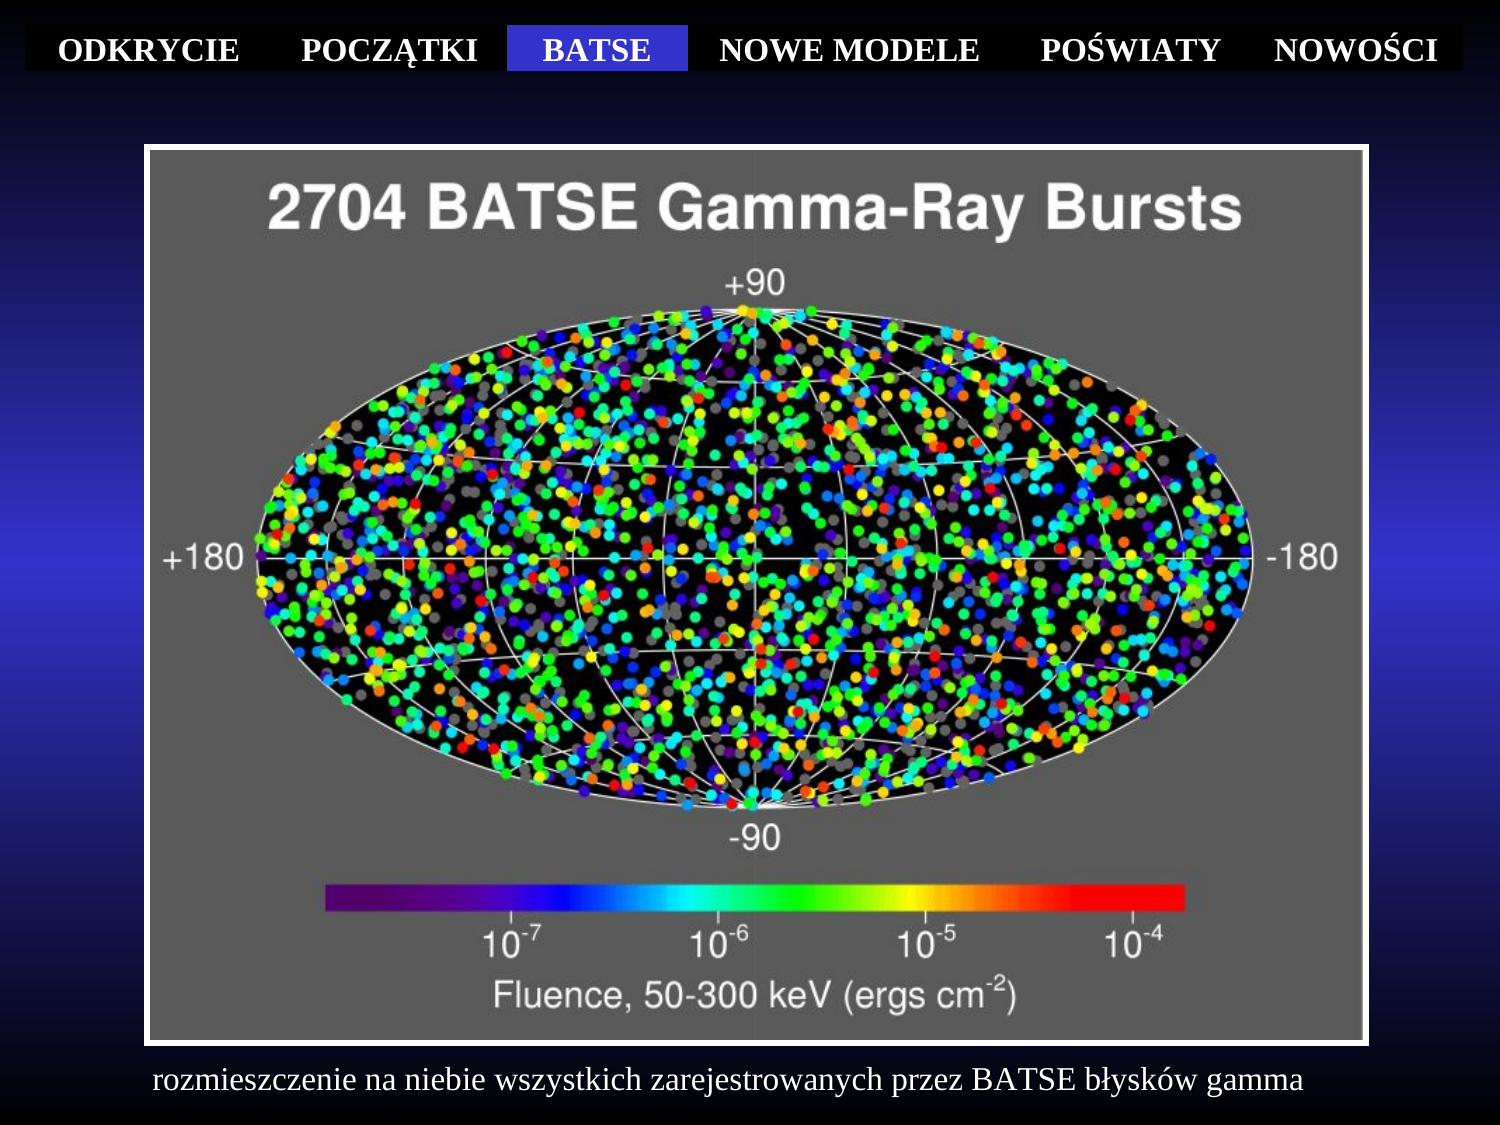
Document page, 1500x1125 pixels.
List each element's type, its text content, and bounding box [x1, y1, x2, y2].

picture [150, 149, 1363, 1040]
table_header BATSE [507, 25, 688, 71]
table_header NOWE MODELE [688, 25, 1013, 71]
table_header POŚWIATY [1013, 25, 1250, 71]
table_header NOWOŚCI [1250, 25, 1463, 71]
table_header POCZĄTKI [273, 25, 507, 71]
table_header ODKRYCIE [25, 25, 273, 71]
text_box rozmieszczenie na niebie wszystkich zarejestrowanych przez BATSE błysków gamma [137, 1049, 1338, 1106]
